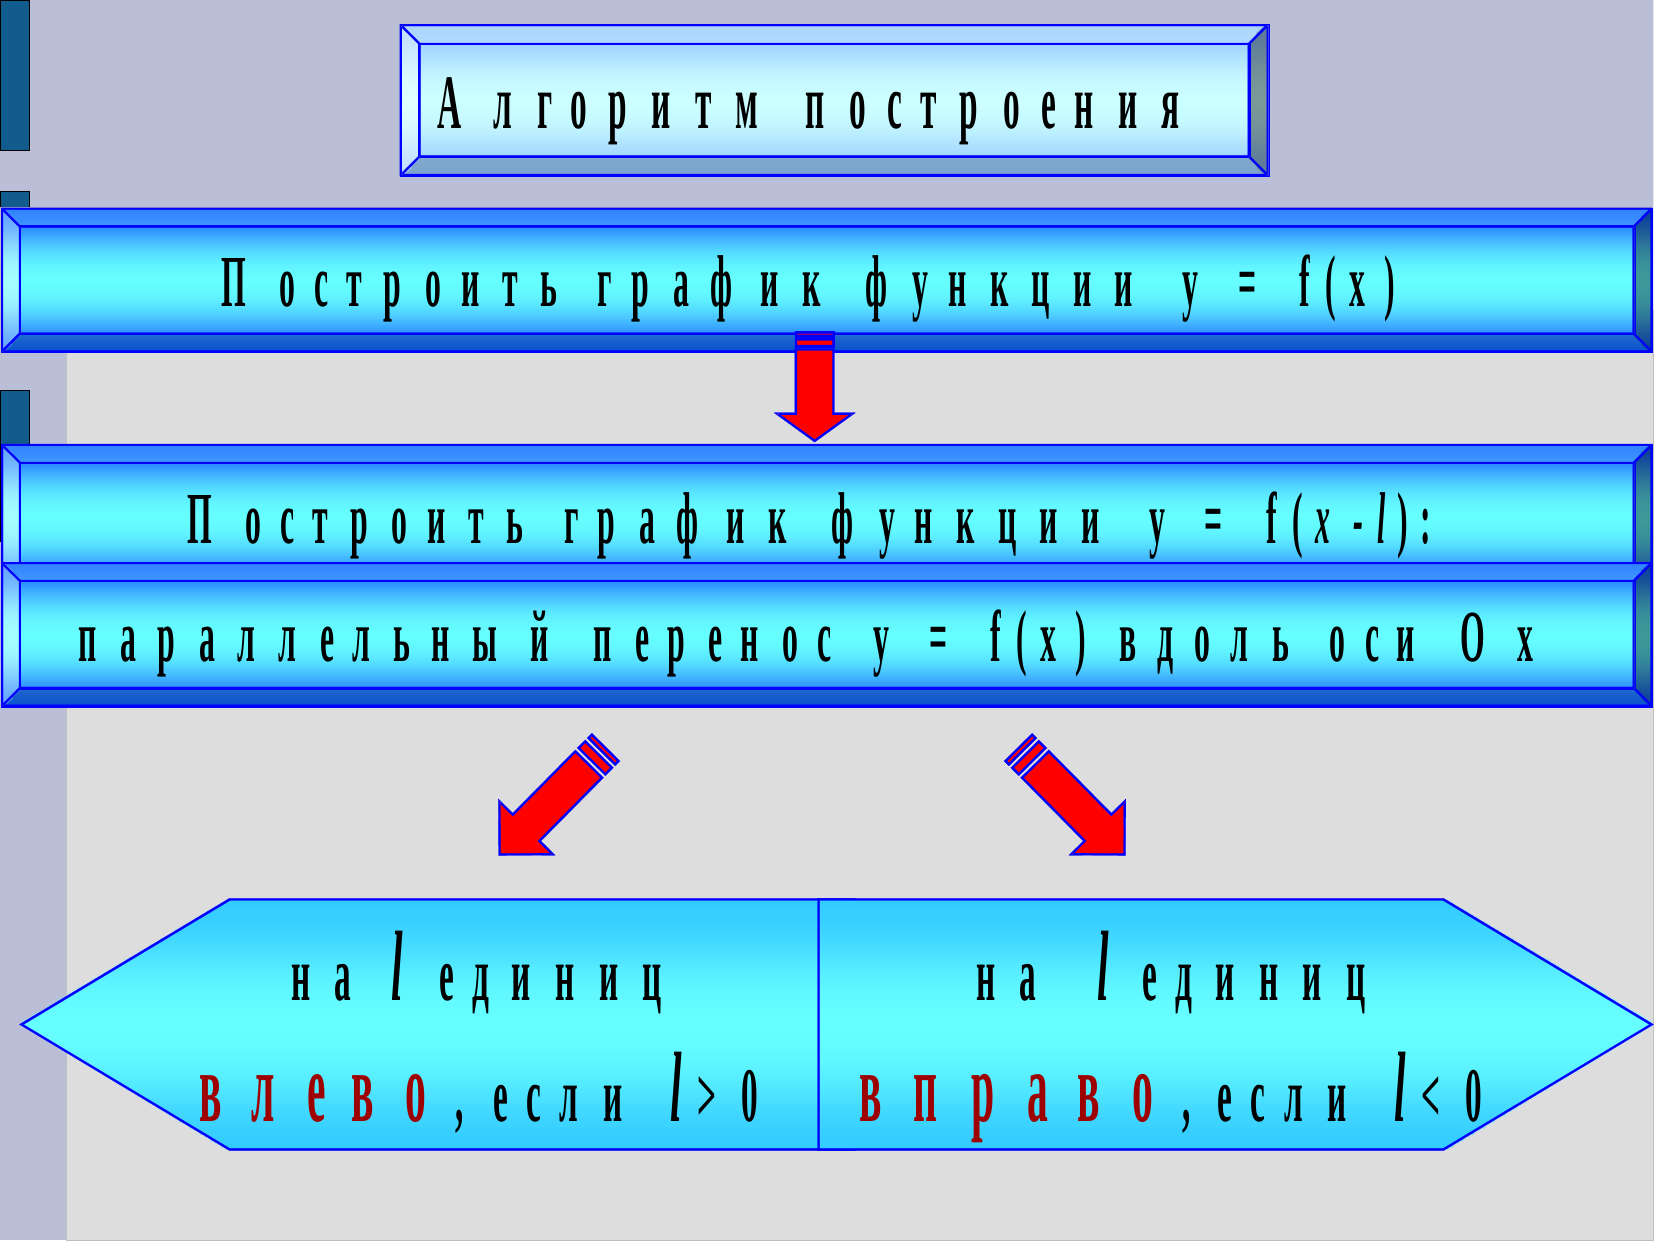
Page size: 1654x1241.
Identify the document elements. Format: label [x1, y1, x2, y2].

picture [497, 731, 621, 857]
picture [1003, 731, 1127, 857]
picture [390, 22, 1270, 178]
picture [0, 206, 1654, 708]
picture [19, 870, 1654, 1152]
